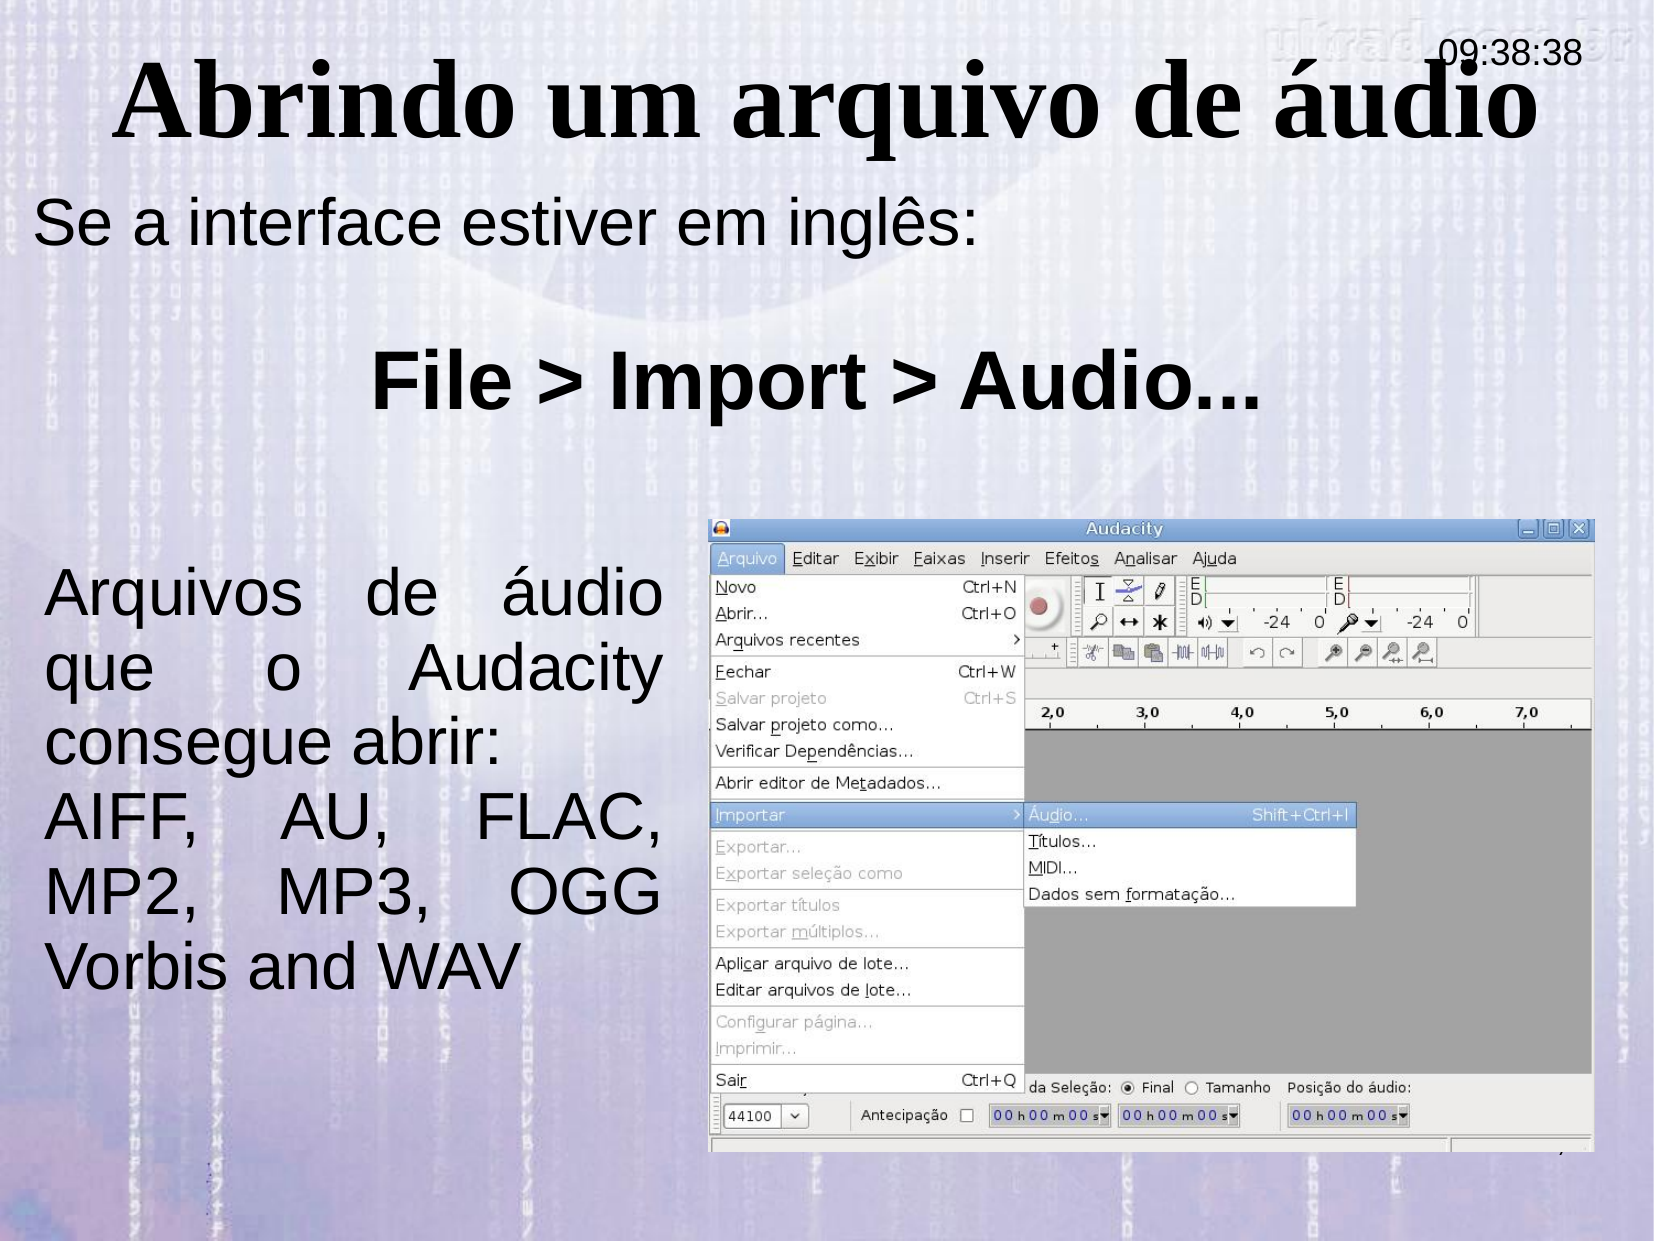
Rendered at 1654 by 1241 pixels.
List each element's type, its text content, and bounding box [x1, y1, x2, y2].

text_box 12:04:16 [1423, 23, 1631, 94]
text_box Se a interface estiver em inglês: File > Import > Audio... [17, 177, 1641, 473]
text_box Arquivos de áudio que o Audacity consegue abrir: AIFF, AU, FLAC, MP2, MP3, OGG Vorbis and WAV [29, 547, 680, 1011]
text_box Abrindo um arquivo de áudio [29, 29, 1625, 177]
picture [0, 0, 1654, 1241]
